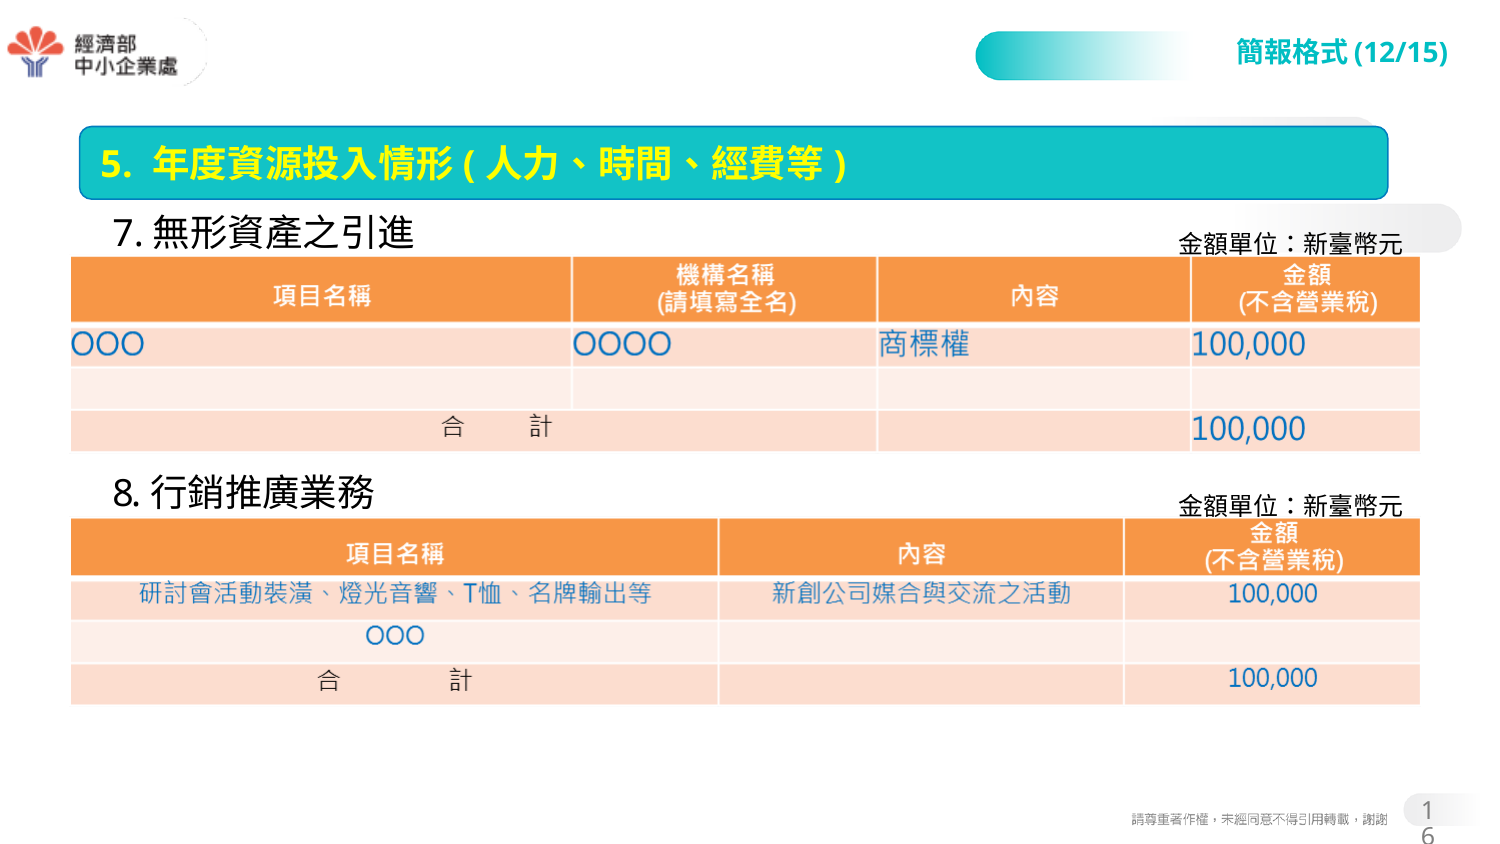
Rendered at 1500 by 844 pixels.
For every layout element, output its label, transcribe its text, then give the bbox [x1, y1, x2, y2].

list 簡報格式(12/15) [952, 27, 1478, 131]
text_box 金額單位：新臺幣元 [1163, 482, 1421, 529]
text_box 金額單位：新臺幣元 [1163, 221, 1421, 267]
text_box 5. 年度資源投入情形(人力、時間、經費等) [79, 126, 1388, 200]
text_box 7.無形資產之引進費 [110, 207, 443, 251]
picture [69, 510, 1421, 711]
picture [69, 251, 1421, 466]
text_box 16 [1405, 787, 1464, 833]
text_box 8.行銷推廣業務費 [110, 467, 406, 510]
